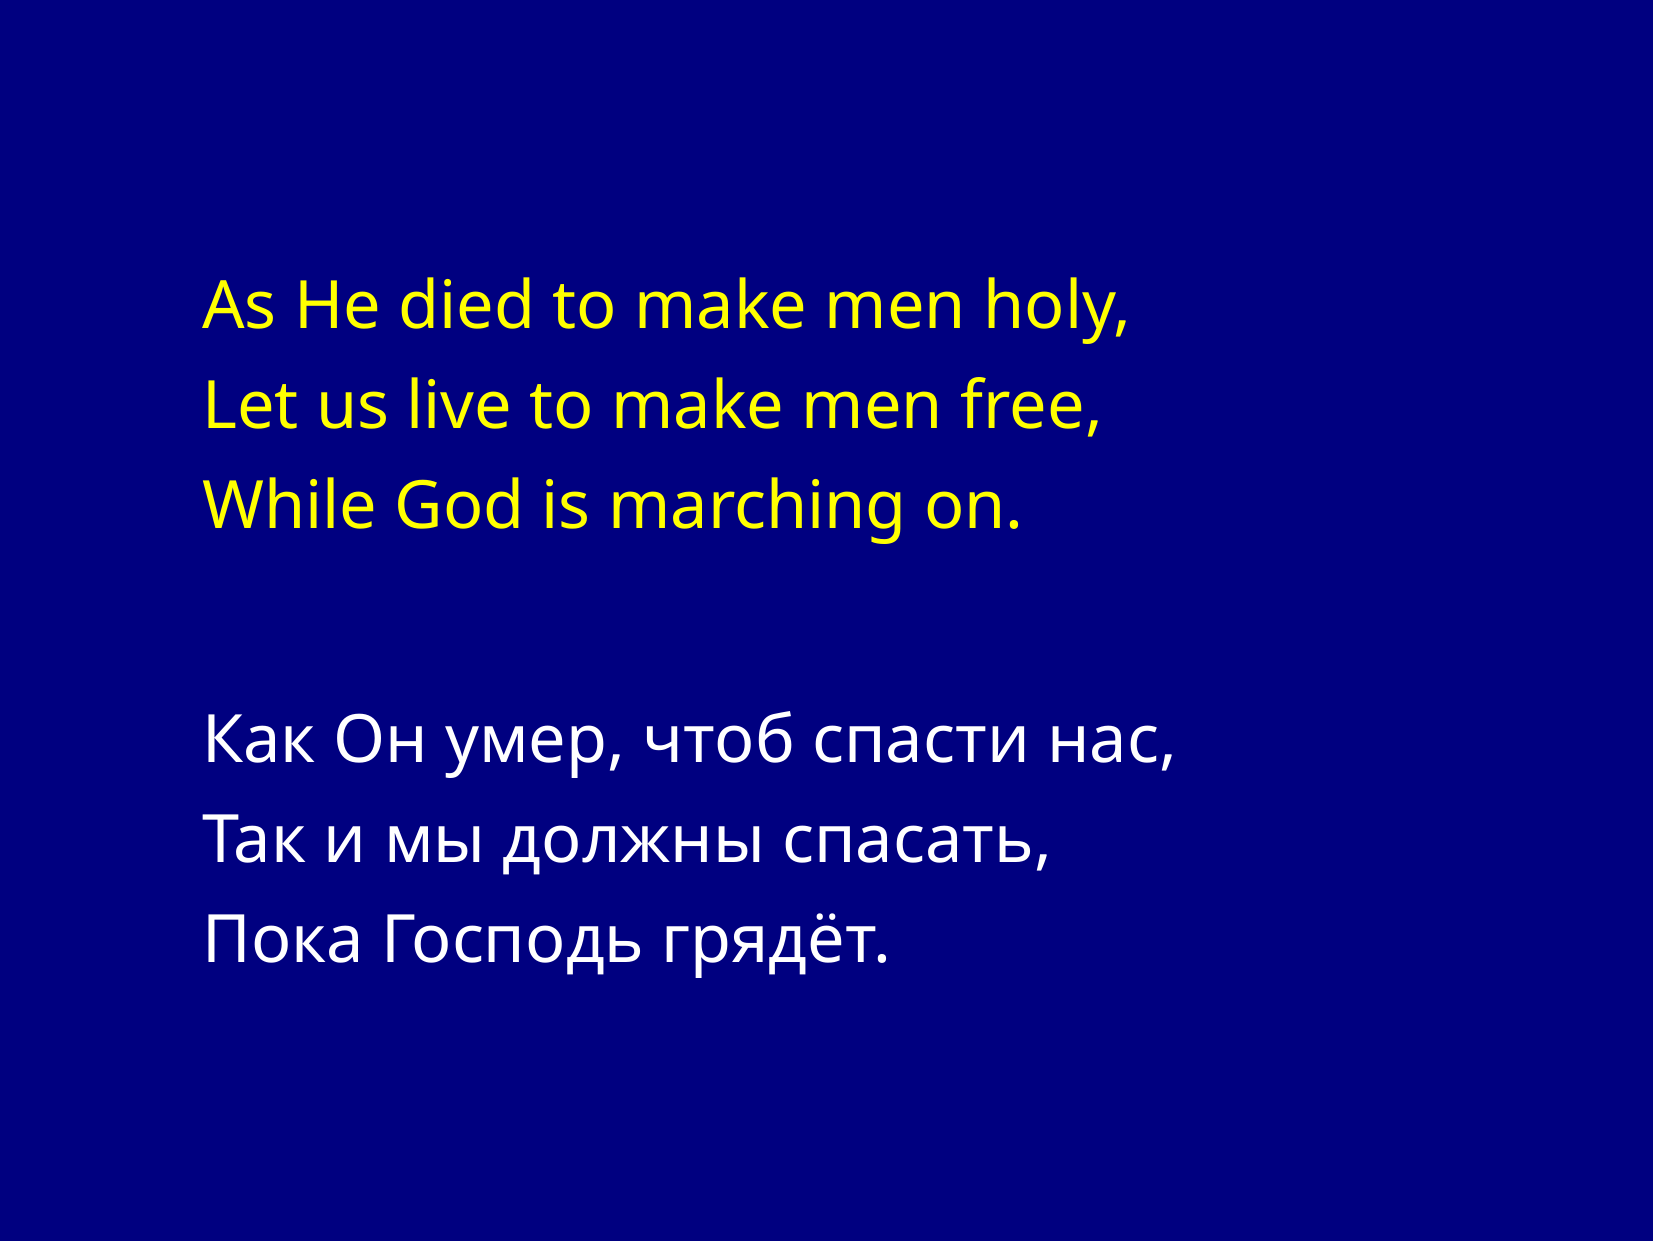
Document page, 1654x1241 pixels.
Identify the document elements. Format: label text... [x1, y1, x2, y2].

text_box Как Он умер, чтоб спасти нас, Так и мы должны спасать, Пока Господь грядёт. [75, 675, 1576, 1163]
text_box As He died to make men holy, Let us live to make men free, While God is marching on. [75, 150, 1576, 638]
